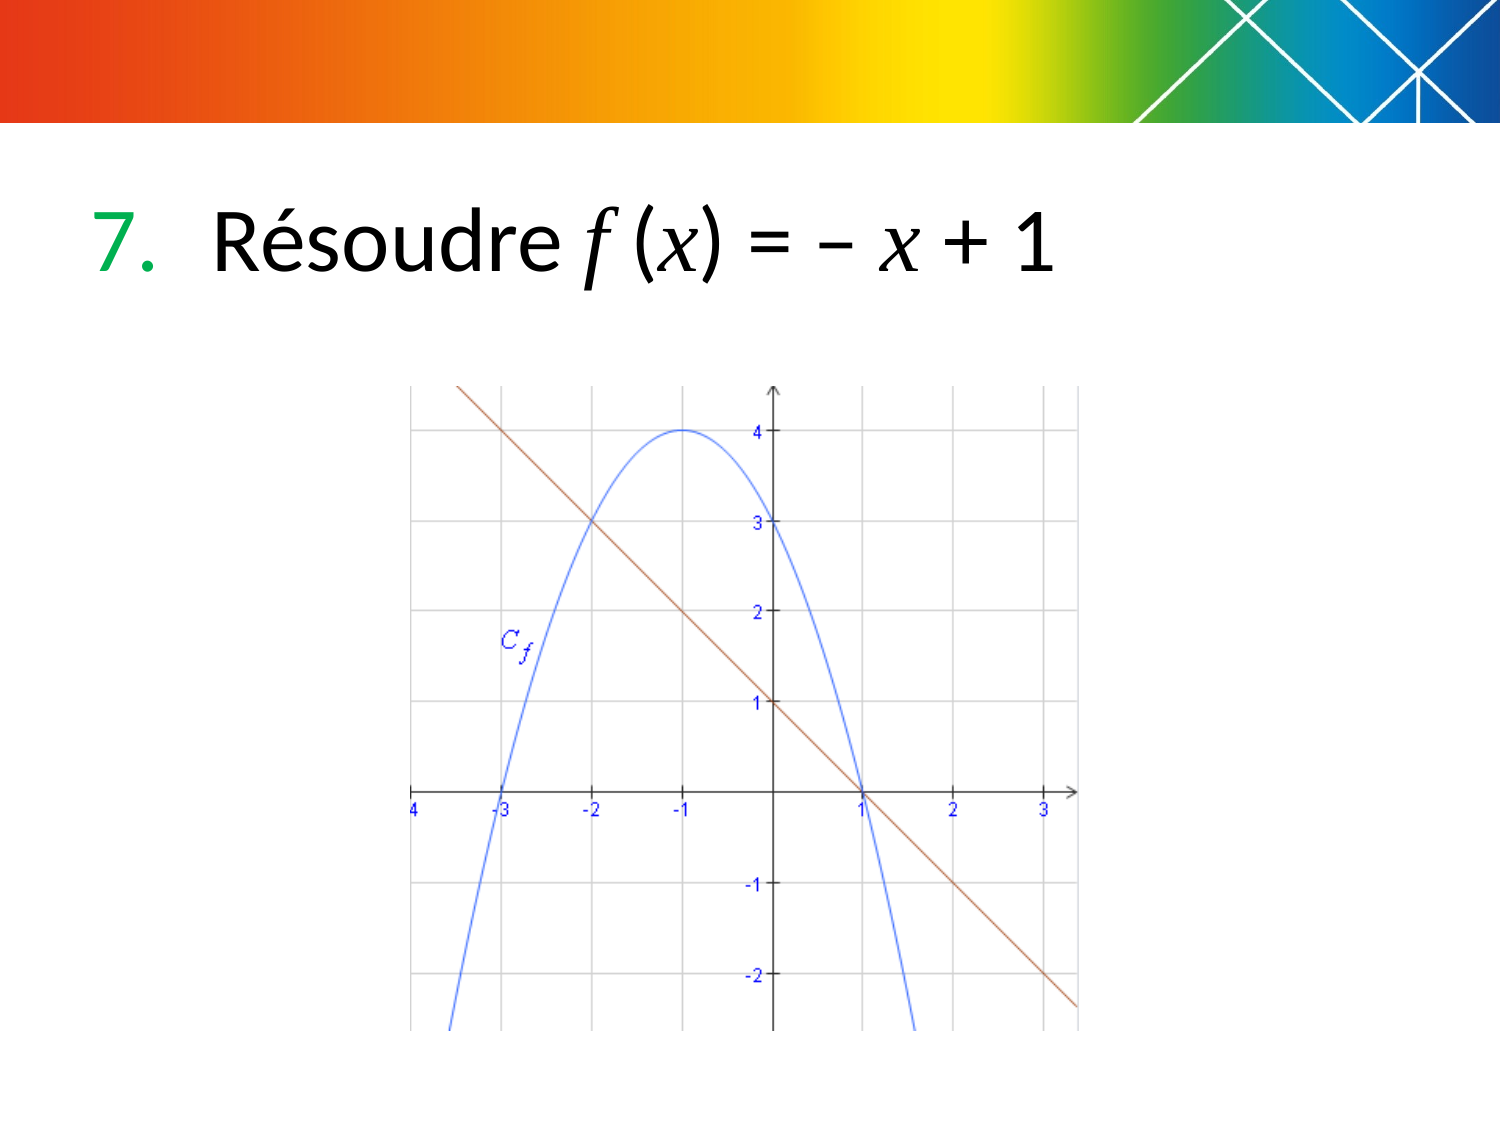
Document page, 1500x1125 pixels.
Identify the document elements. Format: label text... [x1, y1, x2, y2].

picture [410, 386, 1079, 1031]
picture [1340, 0, 1500, 123]
picture [0, 0, 1359, 123]
title Résoudre f (x) = – x + 1 [75, 163, 1426, 305]
